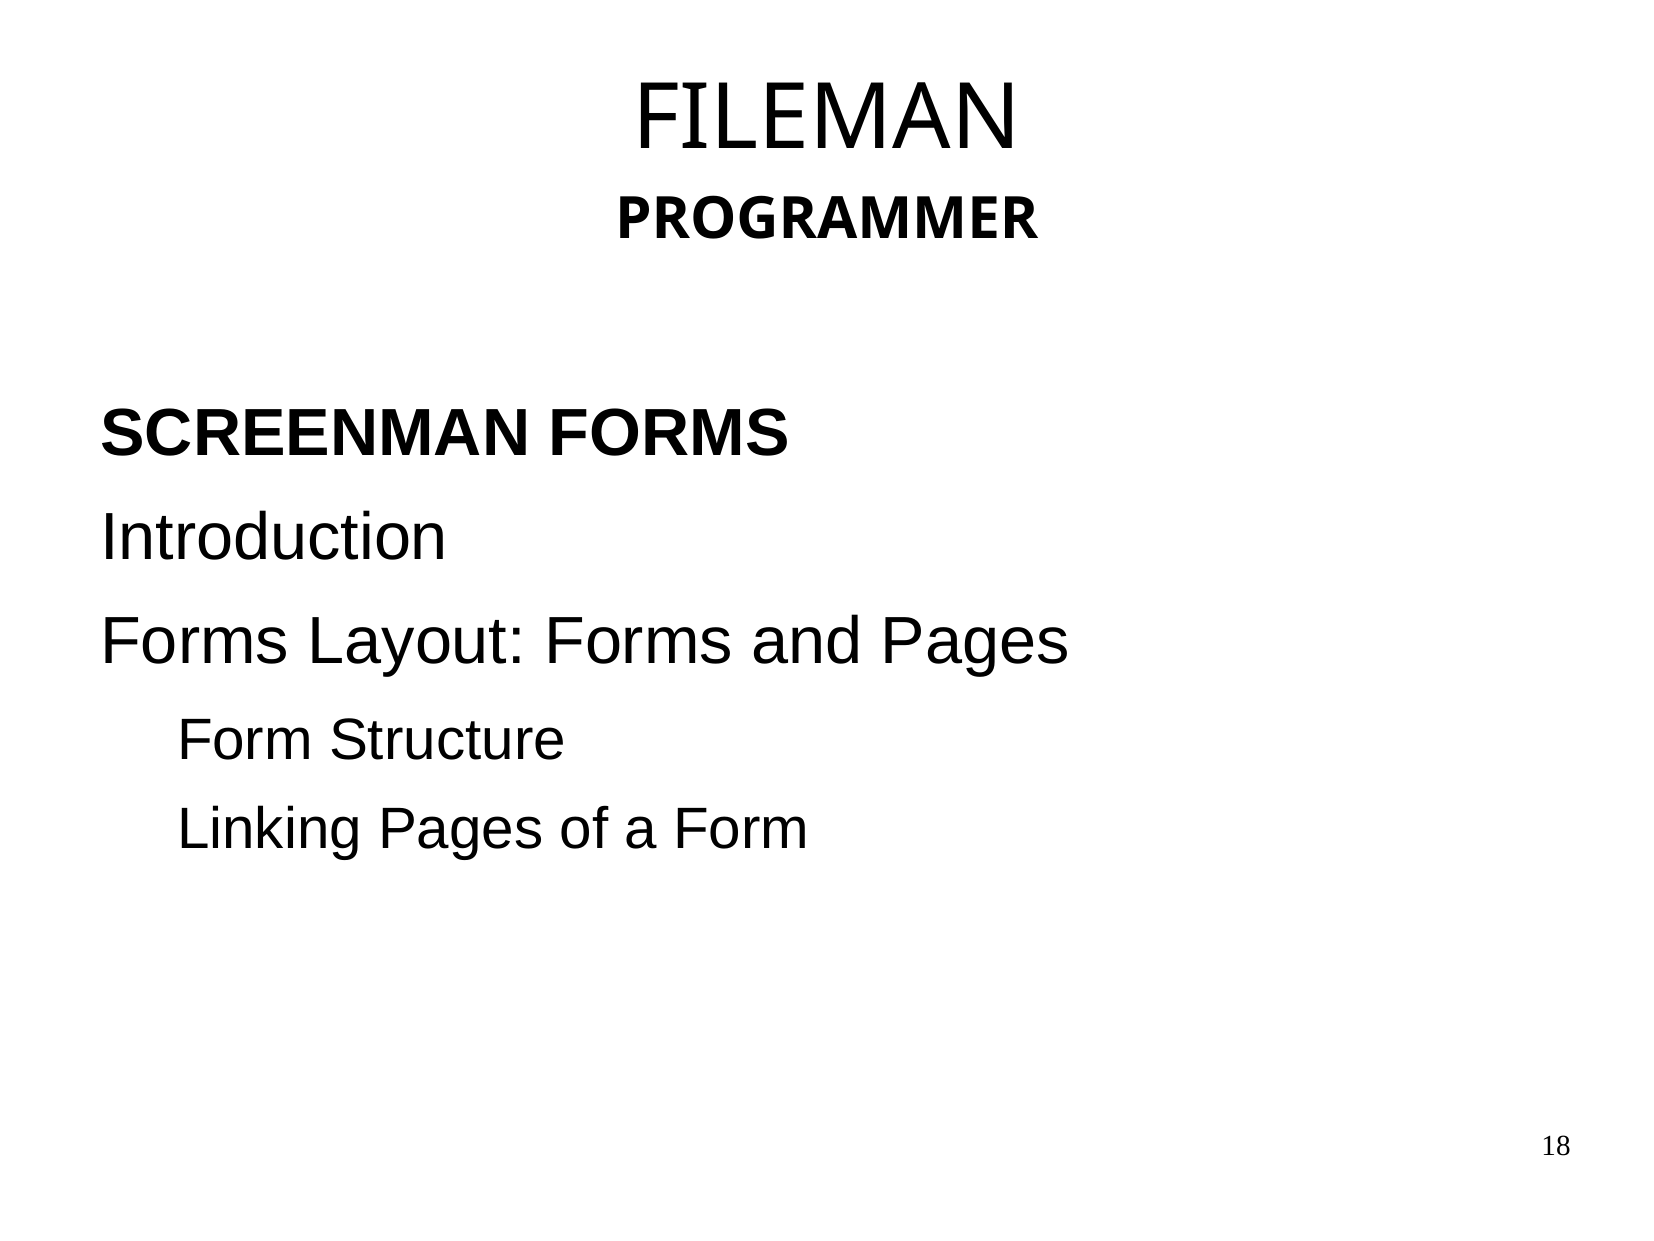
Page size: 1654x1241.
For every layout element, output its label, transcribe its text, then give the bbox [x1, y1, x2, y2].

title FILEMAN PROGRAMMER [82, 47, 1571, 259]
list SCREENMAN FORMS Introduction Forms Layout: Forms and Pages Form Structure Linking Pages of a Form [82, 290, 1571, 1094]
